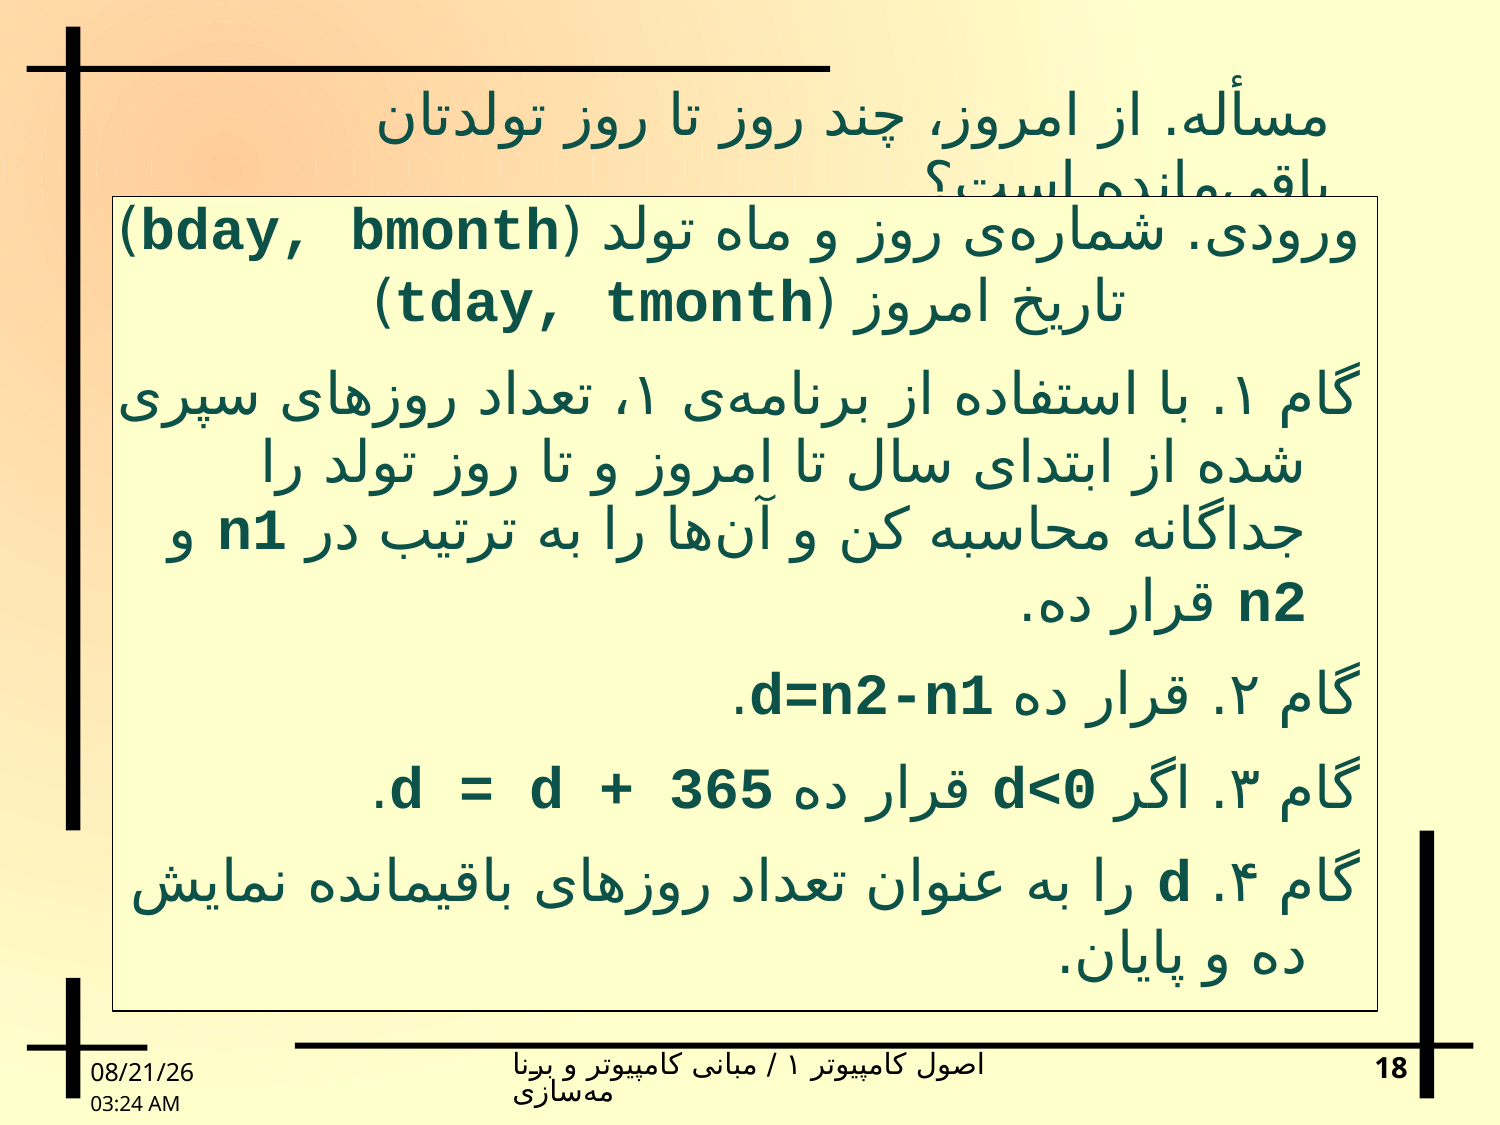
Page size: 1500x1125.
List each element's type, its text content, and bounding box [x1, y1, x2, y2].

list مسأله. از امروز، چند روز تا روز تولدتان باقی‌مانده است؟ [209, 81, 1385, 202]
list ورودی. شماره‌ی روز و ماه تولد (bday, bmonth) تاریخ امروز (tday, tmonth) گام ۱. با استفاده از برنامه‌ی ۱، تعداد روزهای سپری شده از ابتدای سال تا امروز و تا روز تولد را جداگانه محاسبه کن و آن‌ها را به ترتیب در n1 و n2 قرار ده. گام ۲. قرار ده d=n2-n1. گام ۳. اگر d<0 قرار ده d = d + 365. گام ۴. d را به عنوان تعداد روزهای باقیمانده نمایش ده و پایان. [112, 196, 1378, 1011]
